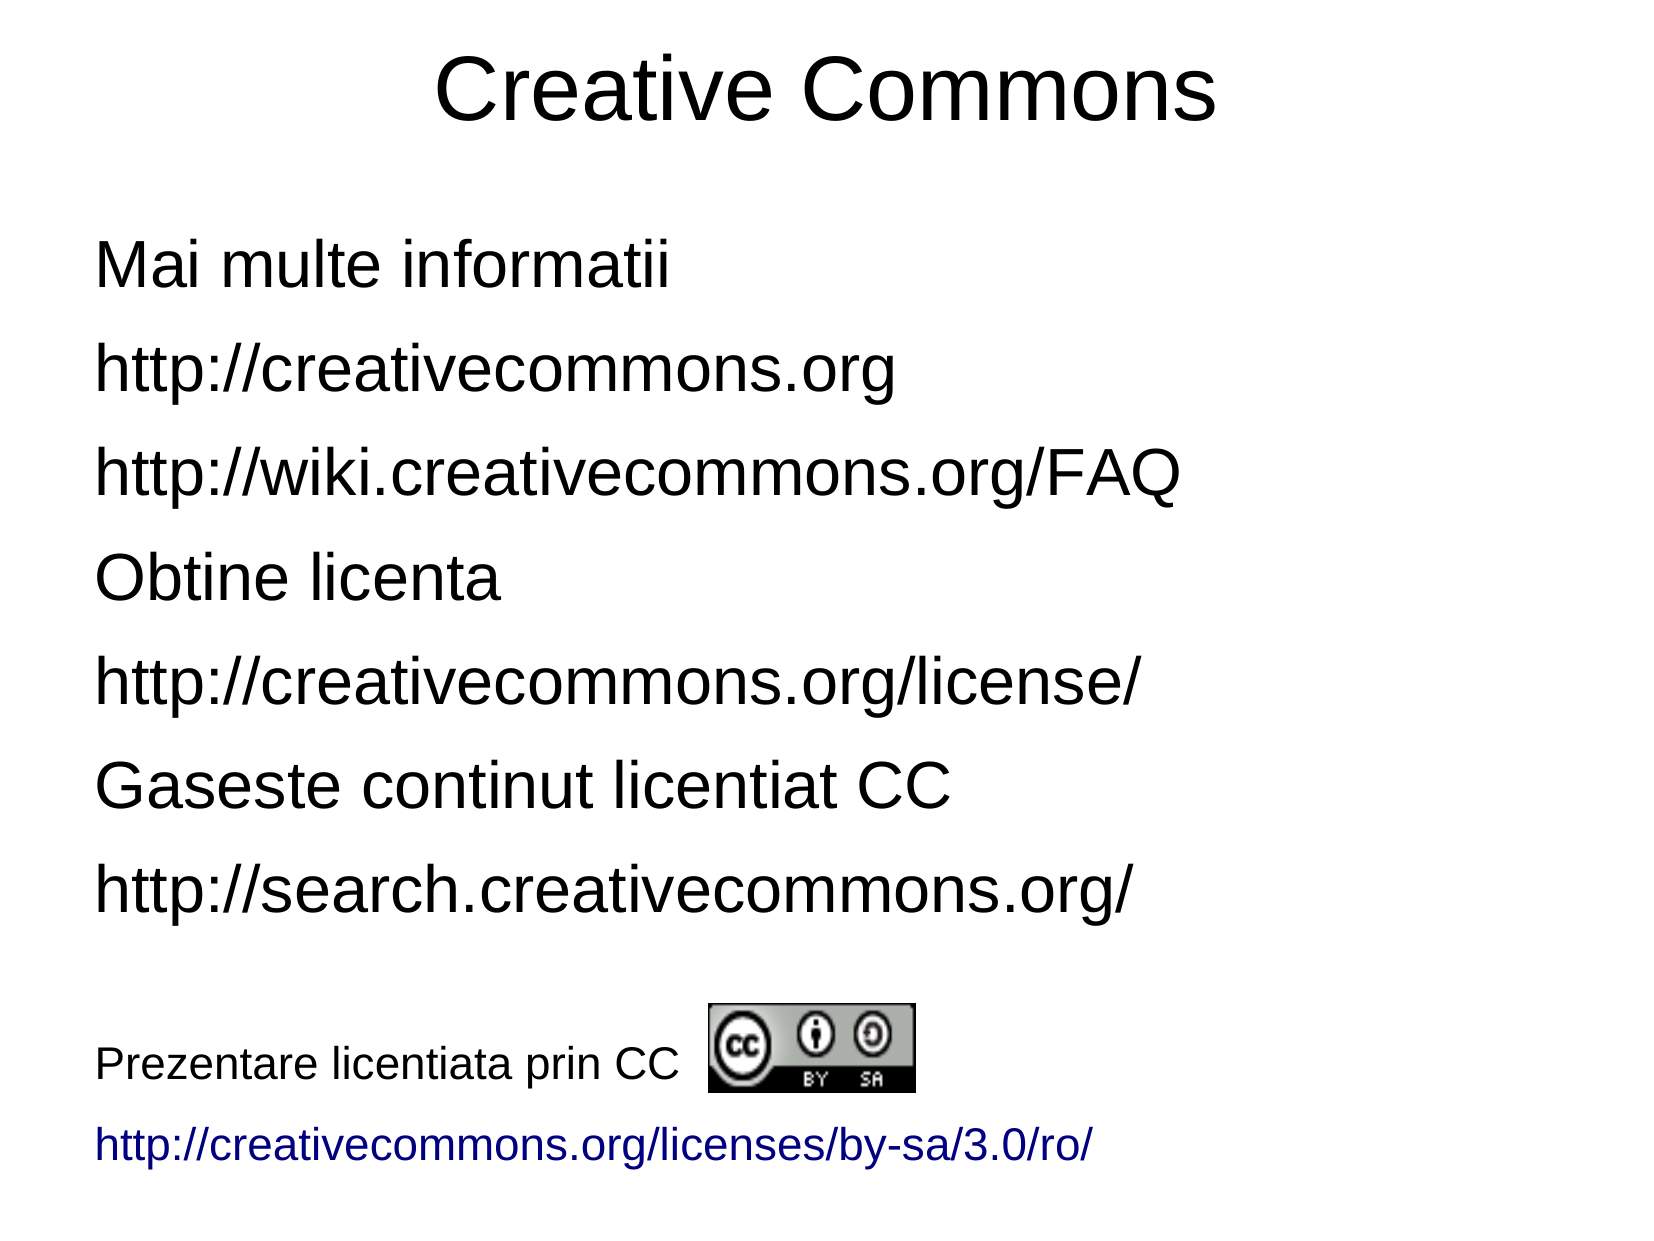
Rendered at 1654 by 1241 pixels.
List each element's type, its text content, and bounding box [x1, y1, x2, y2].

picture [708, 1003, 916, 1093]
title Creative Commons [82, 0, 1571, 178]
list Mai multe informatii http://creativecommons.org http://wiki.creativecommons.org/FAQ Obtine licenta http://creativecommons.org/license/ Gaseste continut licentiat CC http://search.creativecommons.org/ Prezentare licentiata prin CC http://creativecommons.org/licenses/by-sa/3.0/ro/ [76, 226, 1565, 1169]
